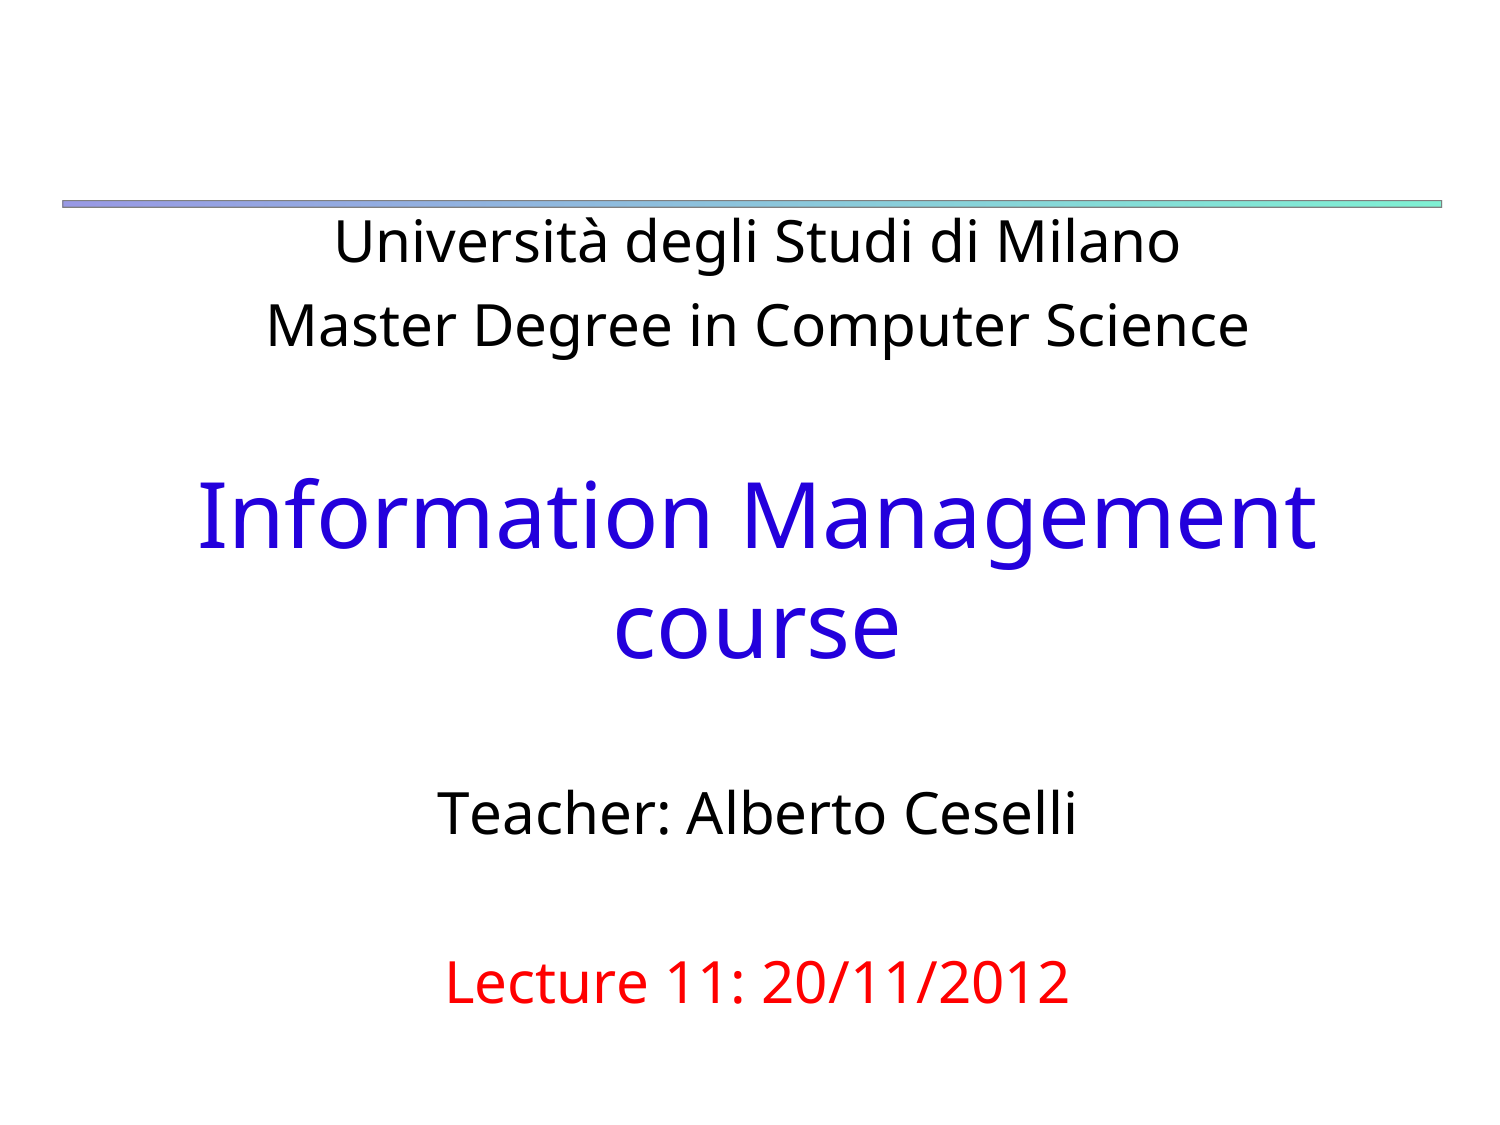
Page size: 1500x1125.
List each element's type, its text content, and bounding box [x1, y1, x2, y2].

subtitle Università degli Studi di Milano Master Degree in Computer Science Information Management course Teacher: Alberto Ceselli Lecture 11: 20/11/2012 [124, 55, 1391, 1125]
